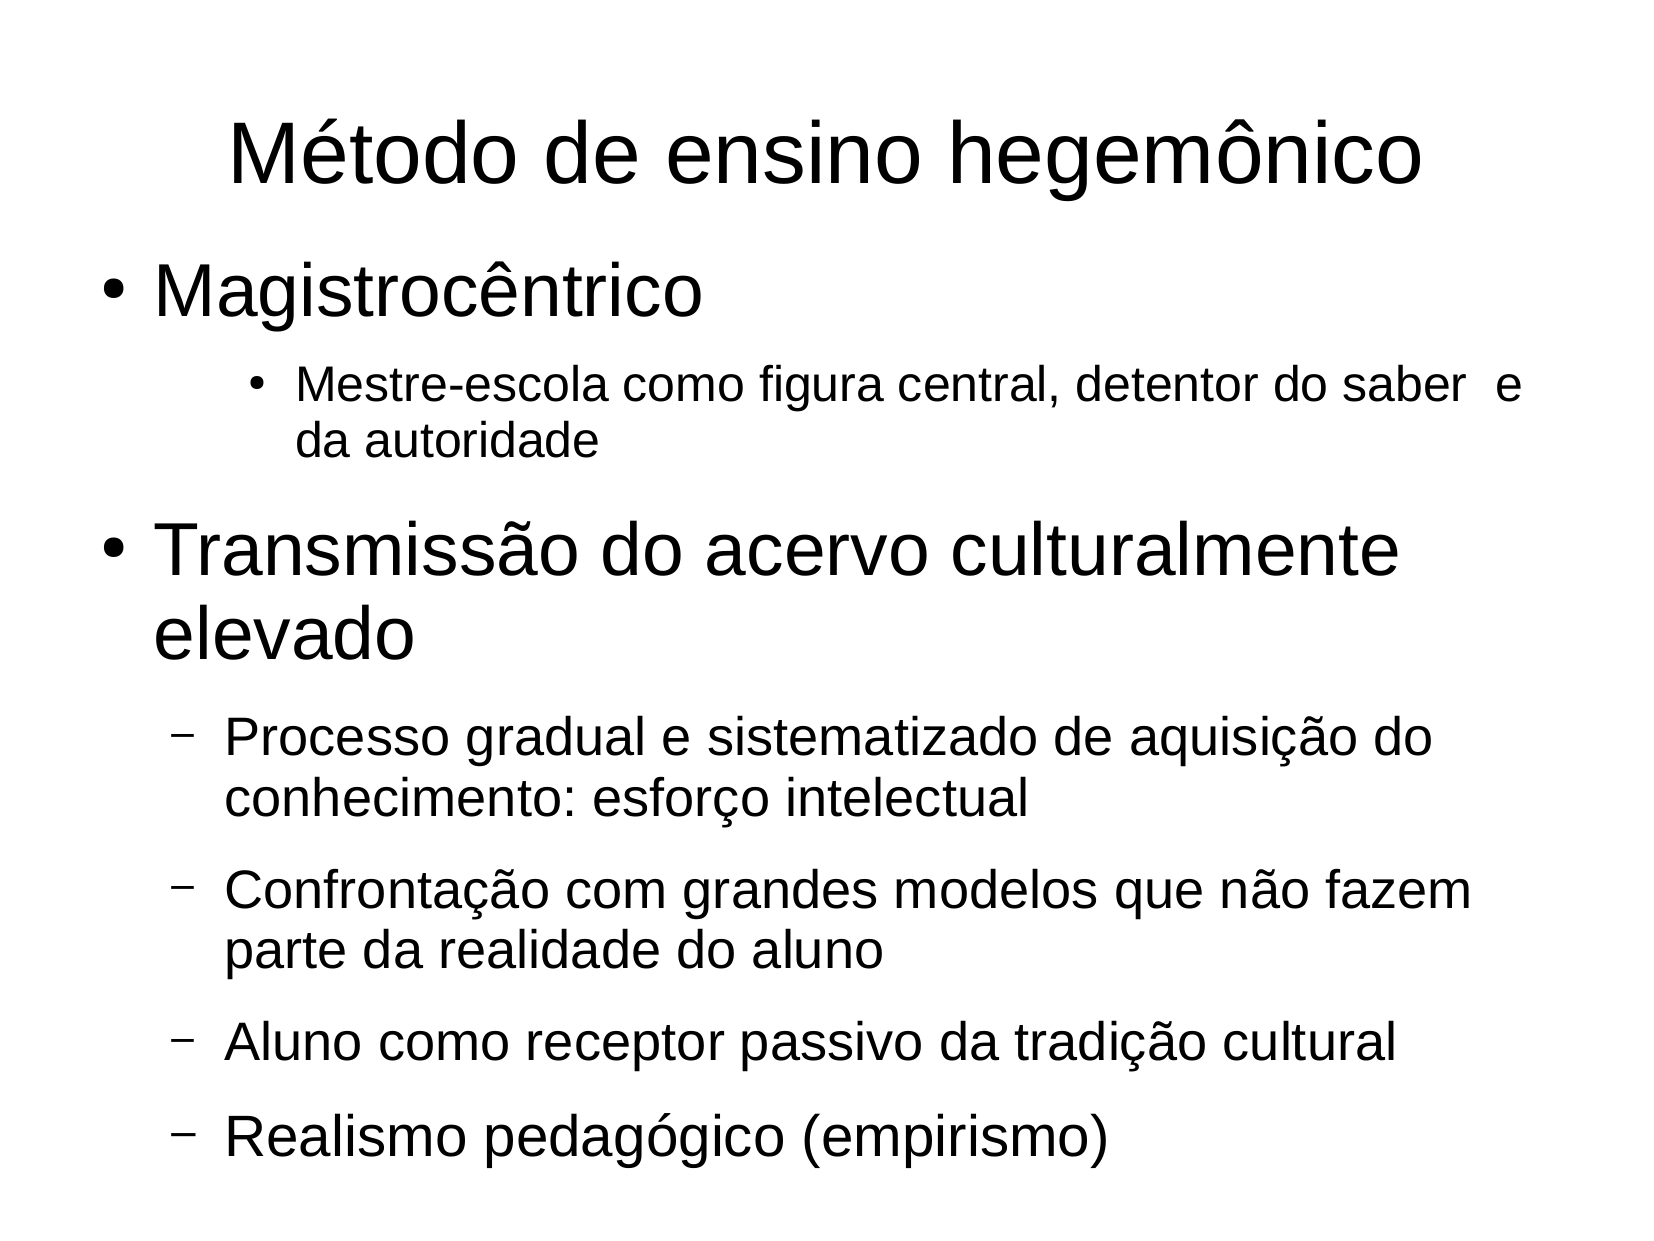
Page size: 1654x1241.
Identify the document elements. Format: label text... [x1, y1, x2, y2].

title Método de ensino hegemônico [82, 49, 1571, 248]
list Magistrocêntrico Mestre-escola como figura central, detentor do saber e da autoridade Transmissão do acervo culturalmente elevado Processo gradual e sistematizado de aquisição do conhecimento: esforço intelectual Confrontação com grandes modelos que não fazem parte da realidade do aluno Aluno como receptor passivo da tradição cultural Realismo pedagógico (empirismo) [82, 248, 1571, 969]
